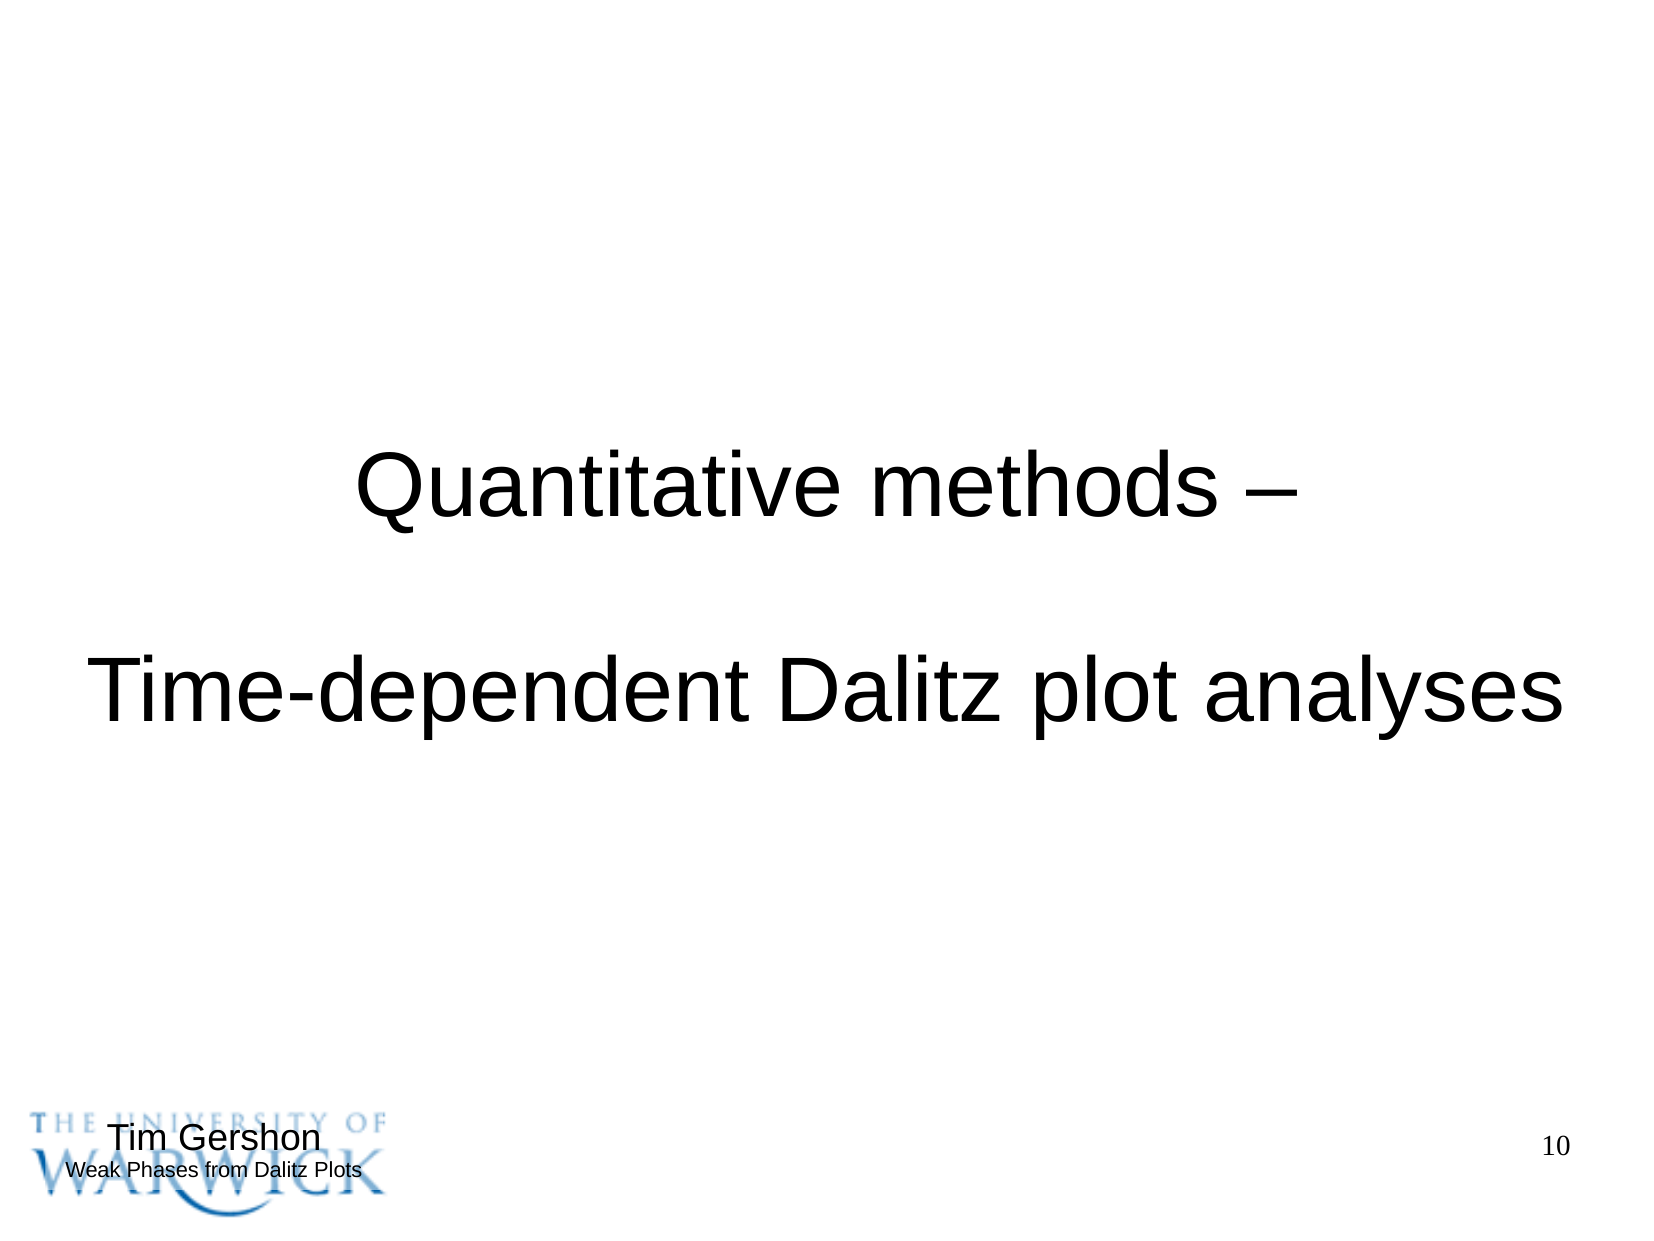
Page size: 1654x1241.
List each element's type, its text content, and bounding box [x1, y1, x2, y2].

subtitle Quantitative methods – Time-dependent Dalitz plot analyses [82, 185, 1571, 990]
text_box Tim Gershon Weak Phases from Dalitz Plots [45, 1108, 383, 1190]
picture [19, 1106, 406, 1232]
